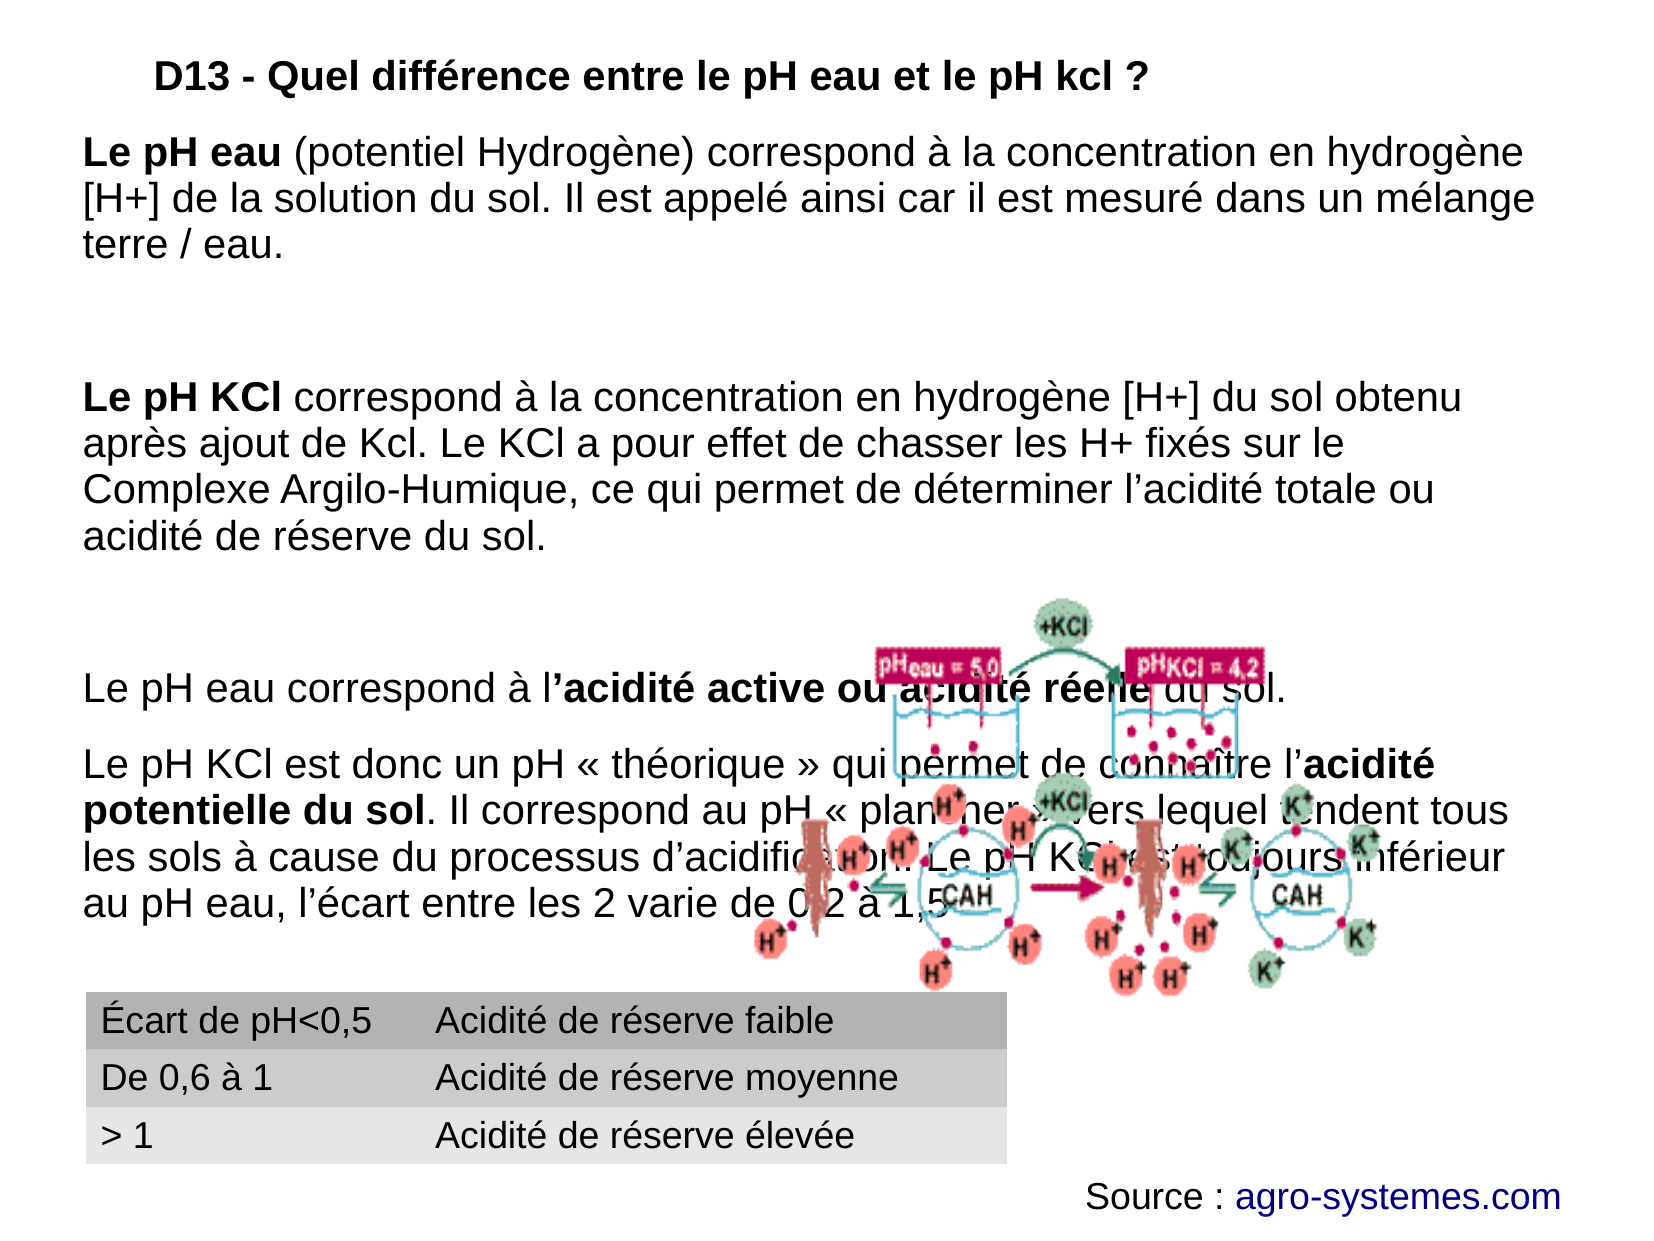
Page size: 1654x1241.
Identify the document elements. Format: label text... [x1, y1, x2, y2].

table_cell De 0,6 à 1 [86, 1049, 420, 1107]
table_cell Acidité de réserve moyenne [420, 1049, 1007, 1107]
list D13 - Quel différence entre le pH eau et le pH kcl ? Le pH eau (potentiel Hydrogène) correspond à la concentration en hydrogène [H+] de la solution du sol. Il est appelé ainsi car il est mesuré dans un mélange terre / eau. Le pH KCl correspond à la concentration en hydrogène [H+] du sol obtenu après ajout de Kcl. Le KCl a pour effet de chasser les H+ fixés sur le Complexe Argilo-Humique, ce qui permet de déterminer l’acidité totale ou acidité de réserve du sol. Le pH eau correspond à l’acidité active ou acidité réelle du sol. Le pH KCl est donc un pH « théorique » qui permet de connaître l’acidité potentielle du sol. Il correspond au pH « plancher » vers lequel tendent tous les sols à cause du processus d’acidification. Le pH KCl est toujours inférieur au pH eau, l’écart entre les 2 varie de 0,2 à 1,5 [82, 52, 1538, 1216]
text_box Source : agro-systemes.com [1070, 1168, 1577, 1226]
table_cell > 1 [86, 1107, 420, 1164]
table_cell Acidité de réserve élevée [420, 1107, 1007, 1164]
table_header Acidité de réserve faible [420, 992, 1007, 1049]
picture [739, 588, 1409, 1016]
table_header Écart de pH<0,5 [86, 992, 420, 1049]
